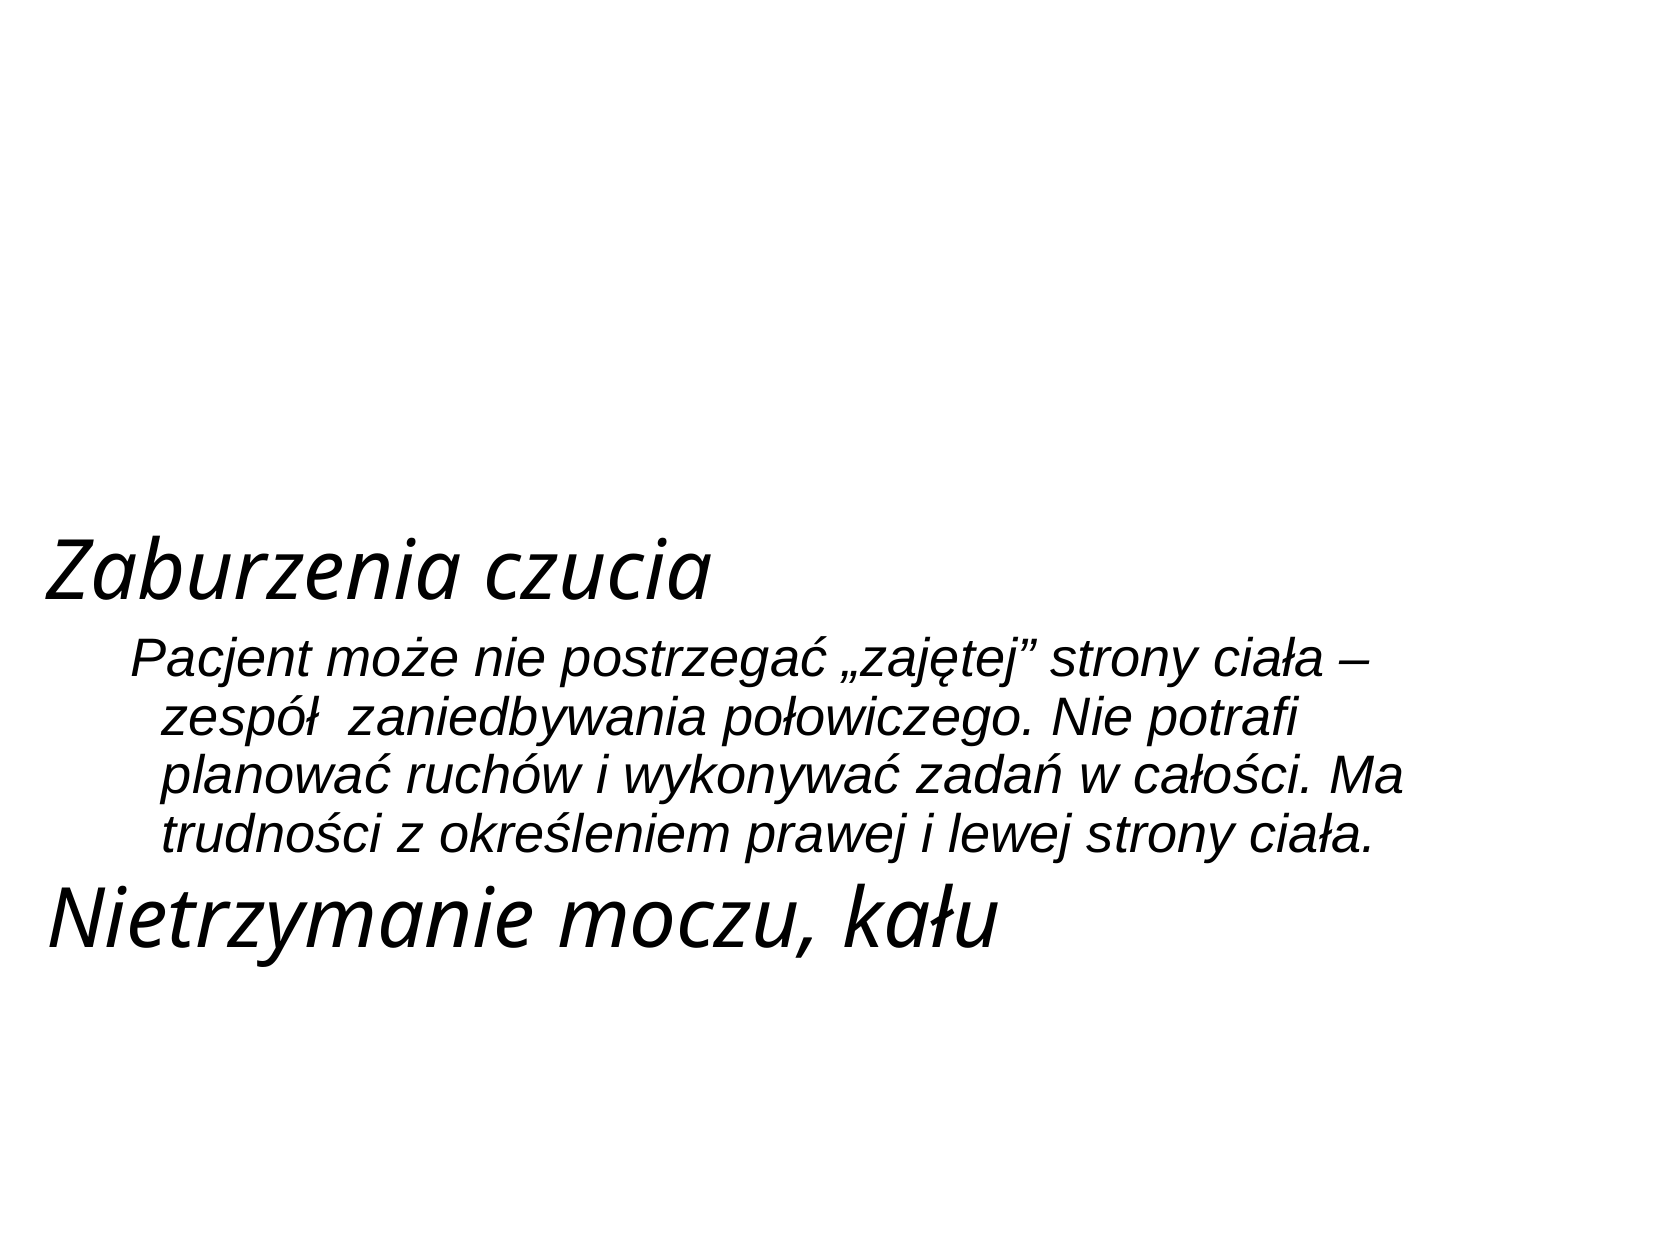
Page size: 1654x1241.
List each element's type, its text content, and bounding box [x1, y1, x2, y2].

list Zaburzenia czucia Pacjent może nie postrzegać „zajętej” strony ciała – zespół zaniedbywania połowiczego. Nie potrafi planować ruchów i wykonywać zadań w całości. Ma trudności z określeniem prawej i lewej strony ciała. Nietrzymanie moczu, kału [0, 350, 1489, 1144]
